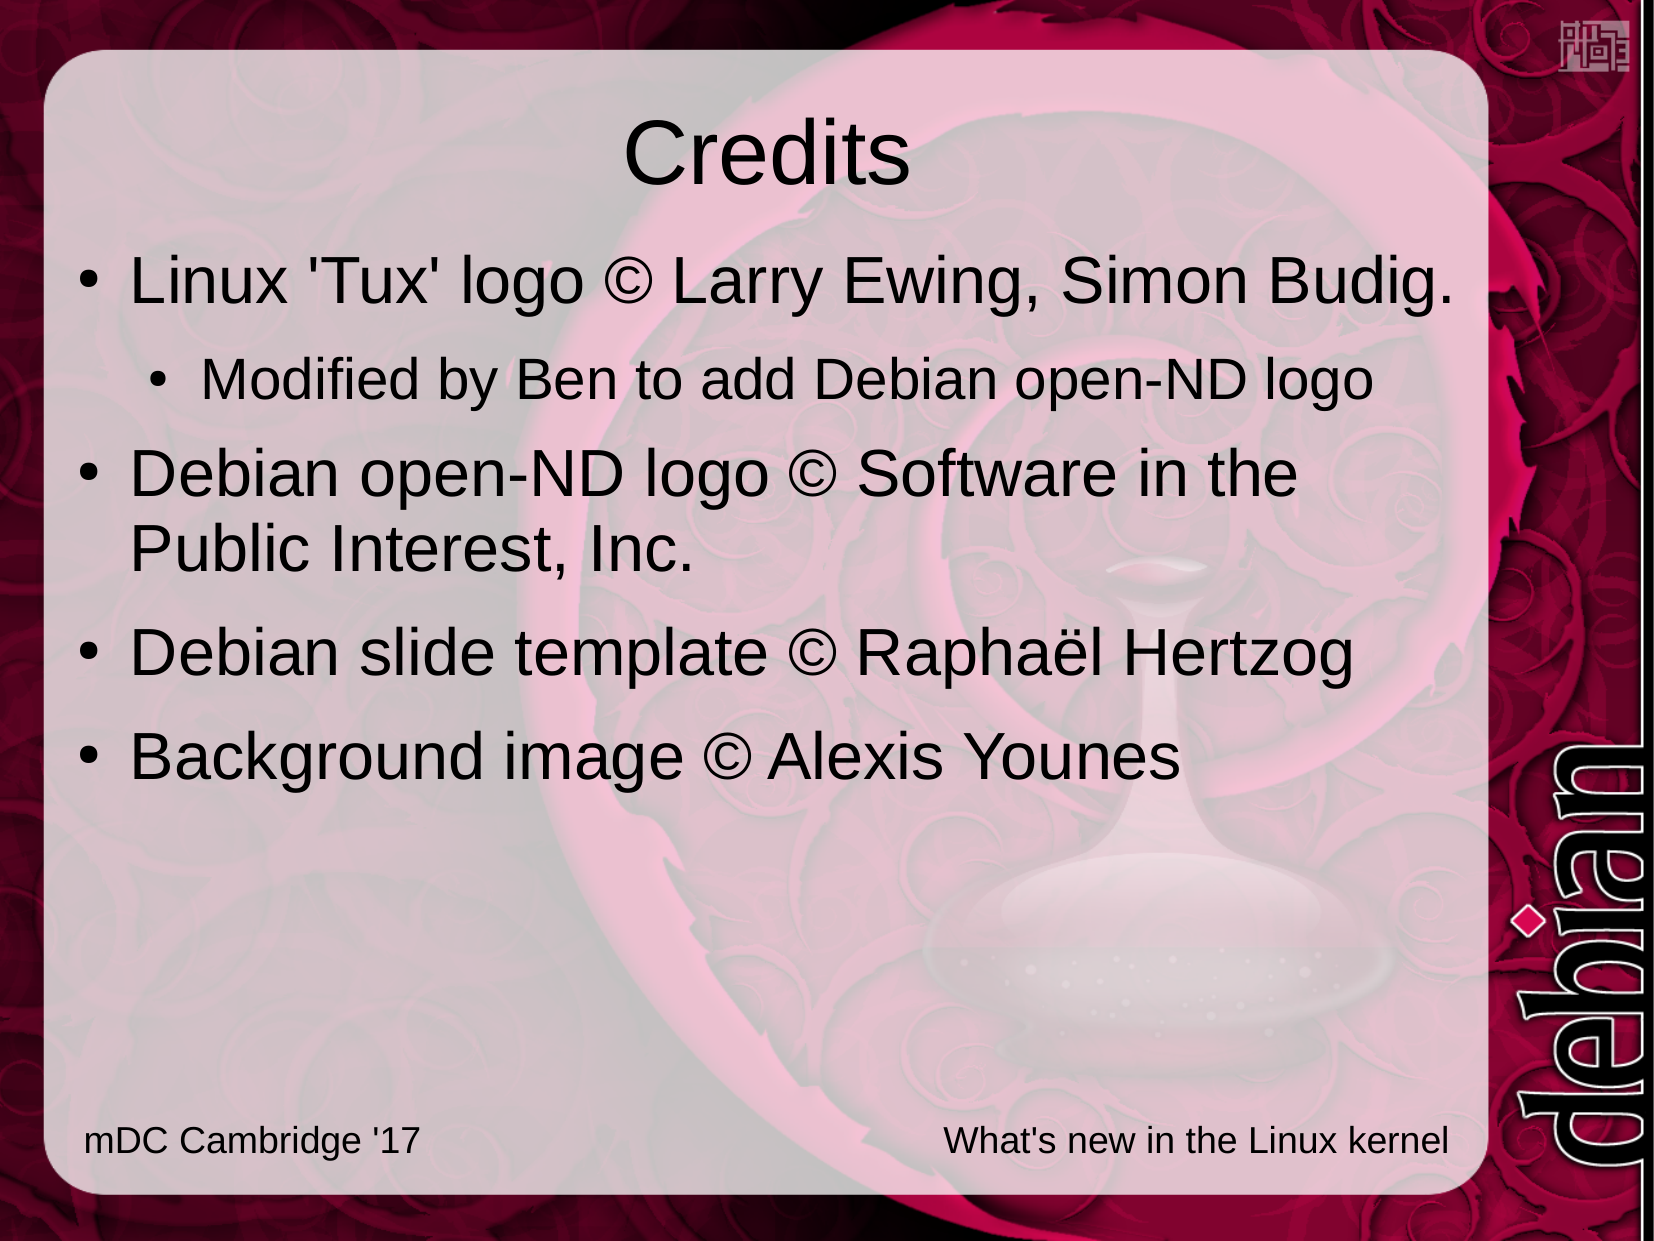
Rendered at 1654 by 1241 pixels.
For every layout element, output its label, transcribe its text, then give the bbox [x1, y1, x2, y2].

picture [0, 0, 1654, 1241]
title Credits [59, 49, 1477, 242]
list Linux 'Tux' logo © Larry Ewing, Simon Budig. Modified by Ben to add Debian open-ND logo Debian open-ND logo © Software in the Public Interest, Inc. Debian slide template © Raphaël Hertzog Background image © Alexis Younes [59, 242, 1477, 1062]
